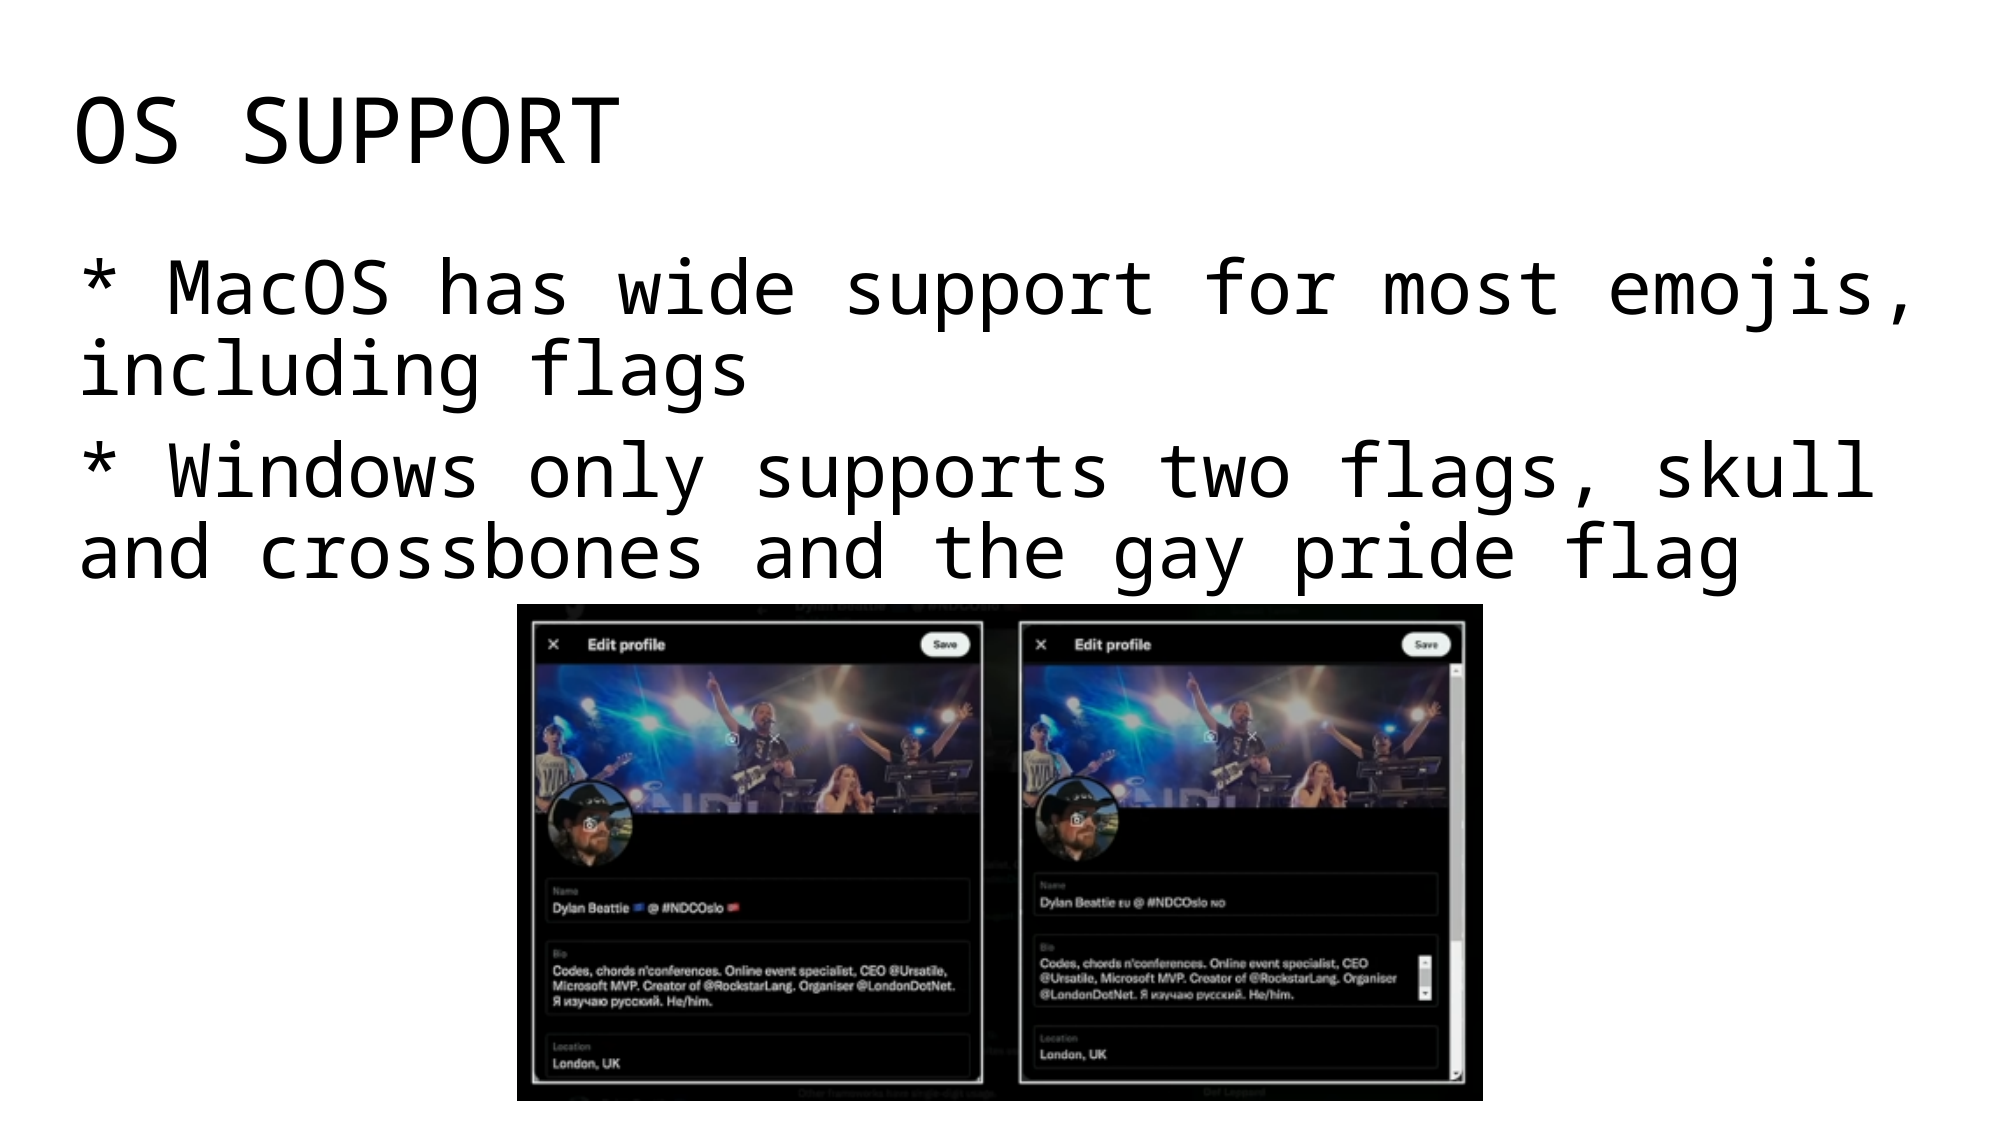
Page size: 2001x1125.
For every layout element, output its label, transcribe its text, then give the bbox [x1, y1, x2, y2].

picture [517, 604, 1483, 1101]
text_box * MacOS has wide support for most emojis, including flags * Windows only supports two flags, skull and crossbones and the gay pride flag [62, 242, 1941, 1069]
title OS SUPPORT [59, 24, 1645, 243]
